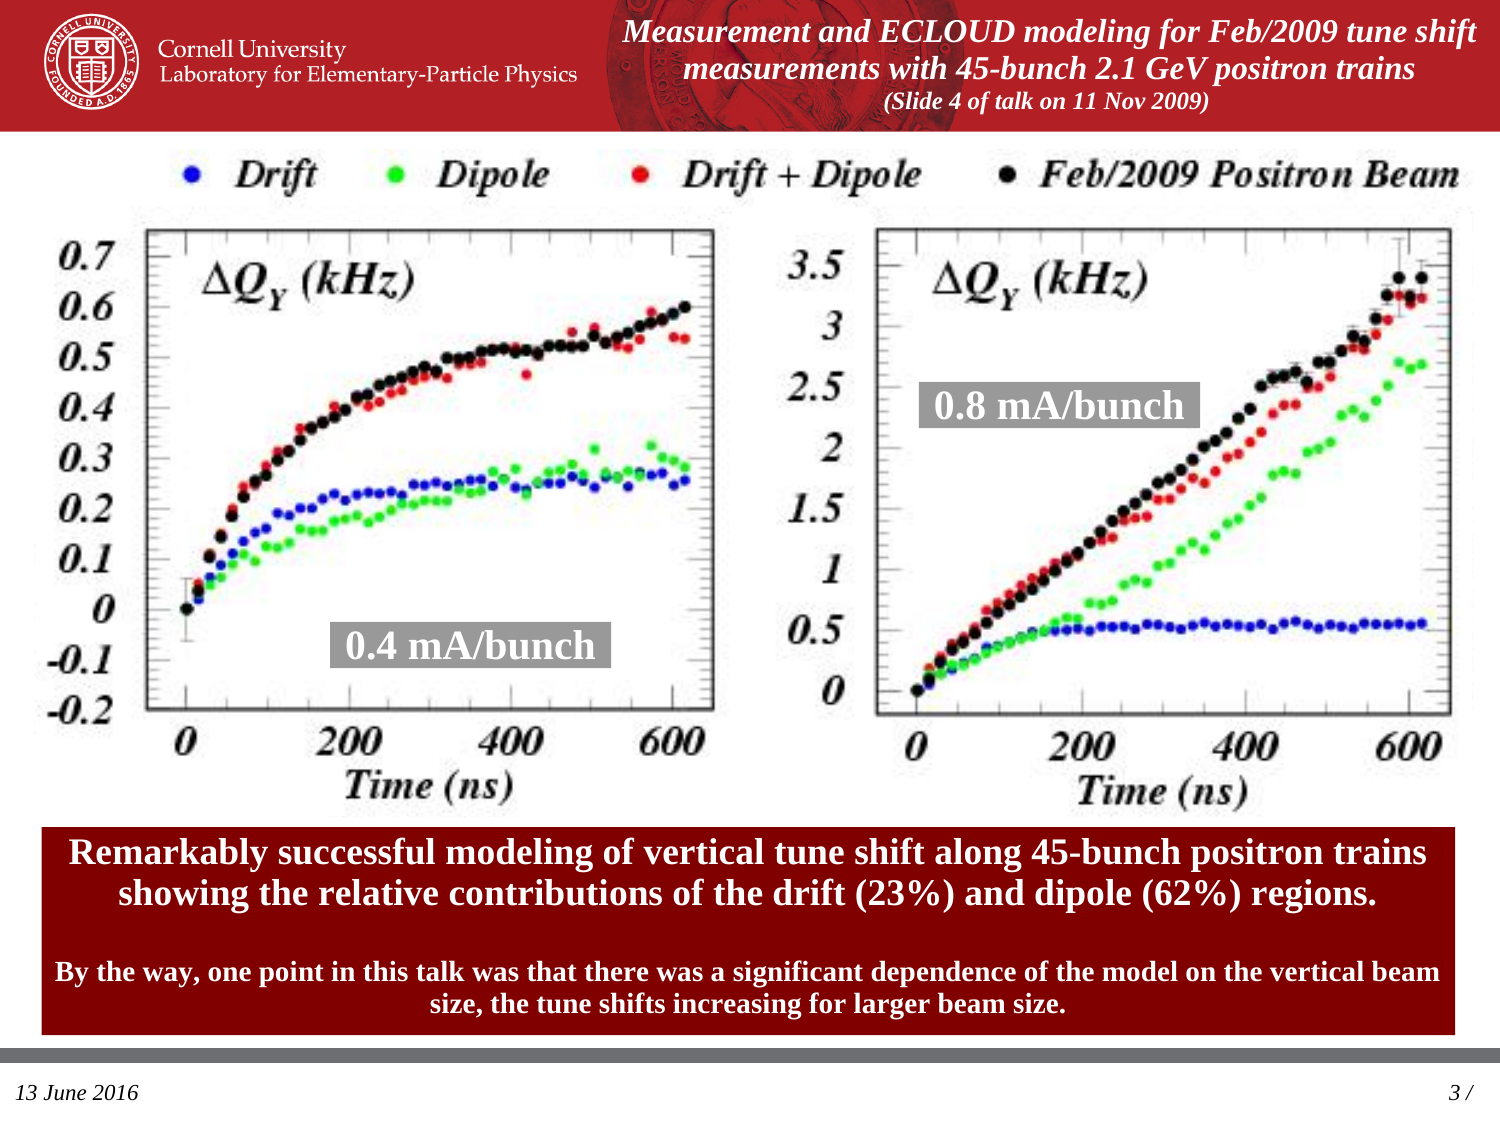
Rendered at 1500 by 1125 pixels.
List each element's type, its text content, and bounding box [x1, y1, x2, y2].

text_box 0.4 mA/bunch [330, 621, 612, 669]
picture [15, 149, 1486, 827]
text_box Remarkably successful modeling of vertical tune shift along 45-bunch positron trains showing the relative contributions of the drift (23%) and dipole (62%) regions. By the way, one point in this talk was that there was a significant dependence of the model on the vertical beam size, the tune shifts increasing for larger beam size. [41, 827, 1456, 1036]
title Measurement and ECLOUD modeling for Feb/2009 tune shift measurements with 45-bunch 2.1 GeV positron trains (Slide 4 of talk on 11 Nov 2009) [600, 7, 1500, 121]
text_box 0.8 mA/bunch [918, 381, 1201, 429]
picture [0, 0, 1500, 132]
